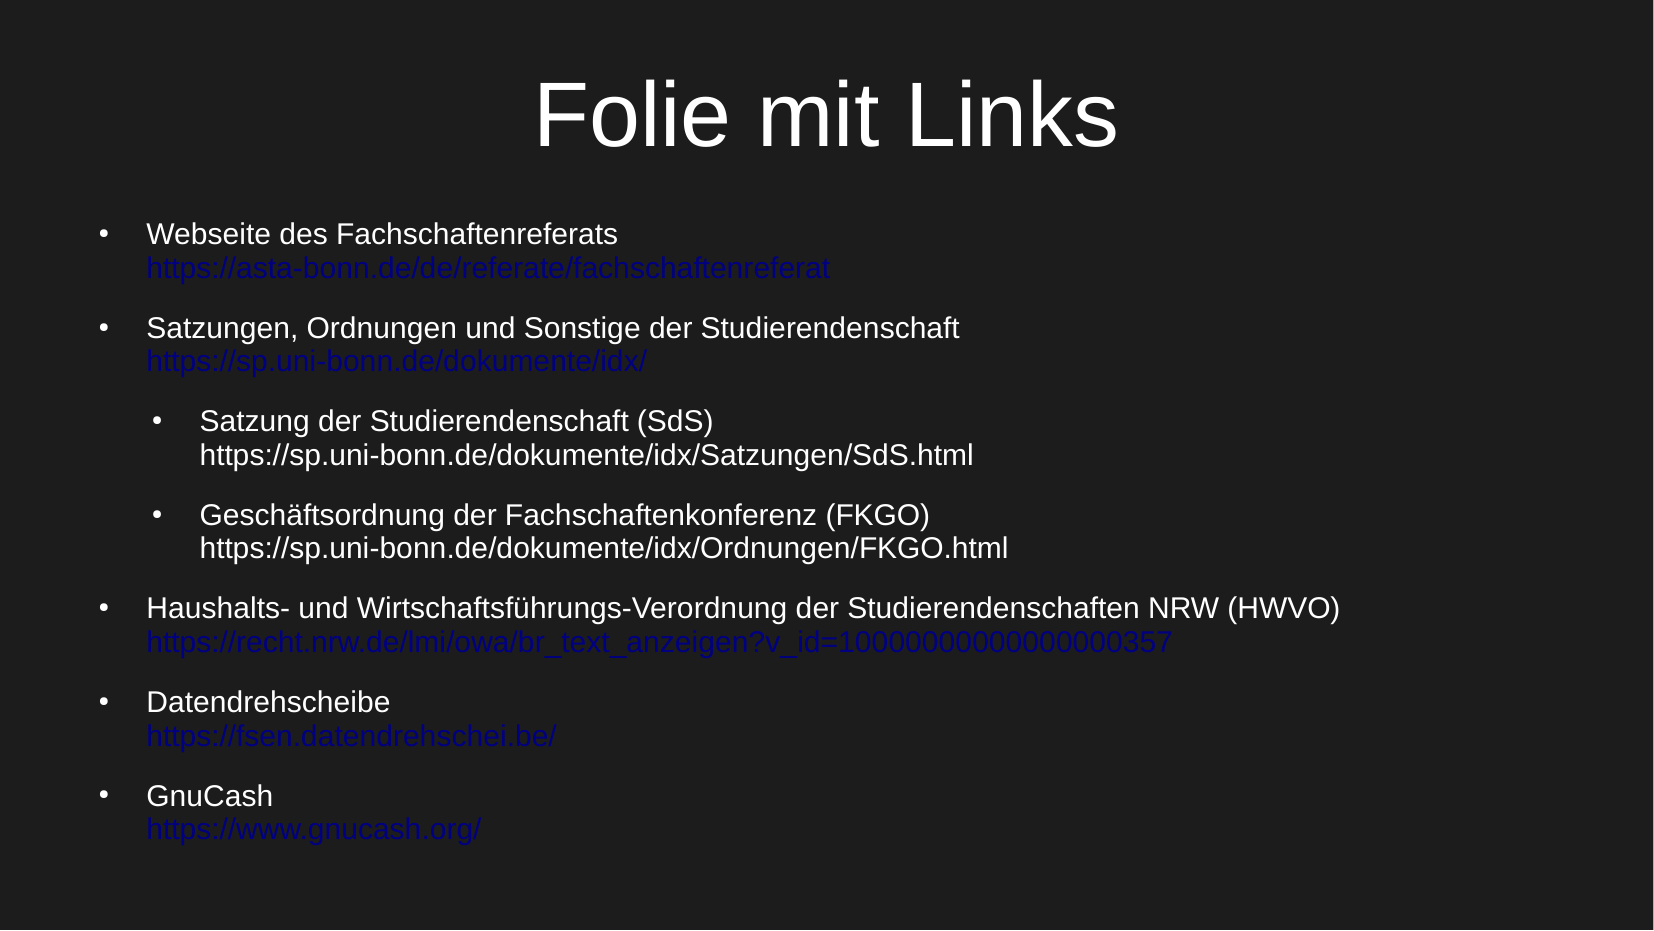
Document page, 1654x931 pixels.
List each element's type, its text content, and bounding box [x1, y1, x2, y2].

list Webseite des Fachschaftenreferats https://asta-bonn.de/de/referate/fachschaftenreferat Satzungen, Ordnungen und Sonstige der Studierendenschaft https://sp.uni-bonn.de/dokumente/idx/ Satzung der Studierendenschaft (SdS) https://sp.uni-bonn.de/dokumente/idx/Satzungen/SdS.html Geschäftsordnung der Fachschaftenkonferenz (FKGO) https://sp.uni-bonn.de/dokumente/idx/Ordnungen/FKGO.html Haushalts- und Wirtschaftsführungs-Verordnung der Studierendenschaften NRW (HWVO) https://recht.nrw.de/lmi/owa/br_text_anzeigen?v_id=10000000000000000357 Datendrehscheibe https://fsen.datendrehschei.be/ GnuCash https://www.gnucash.org/ [82, 217, 1571, 851]
title Folie mit Links [82, 37, 1571, 193]
